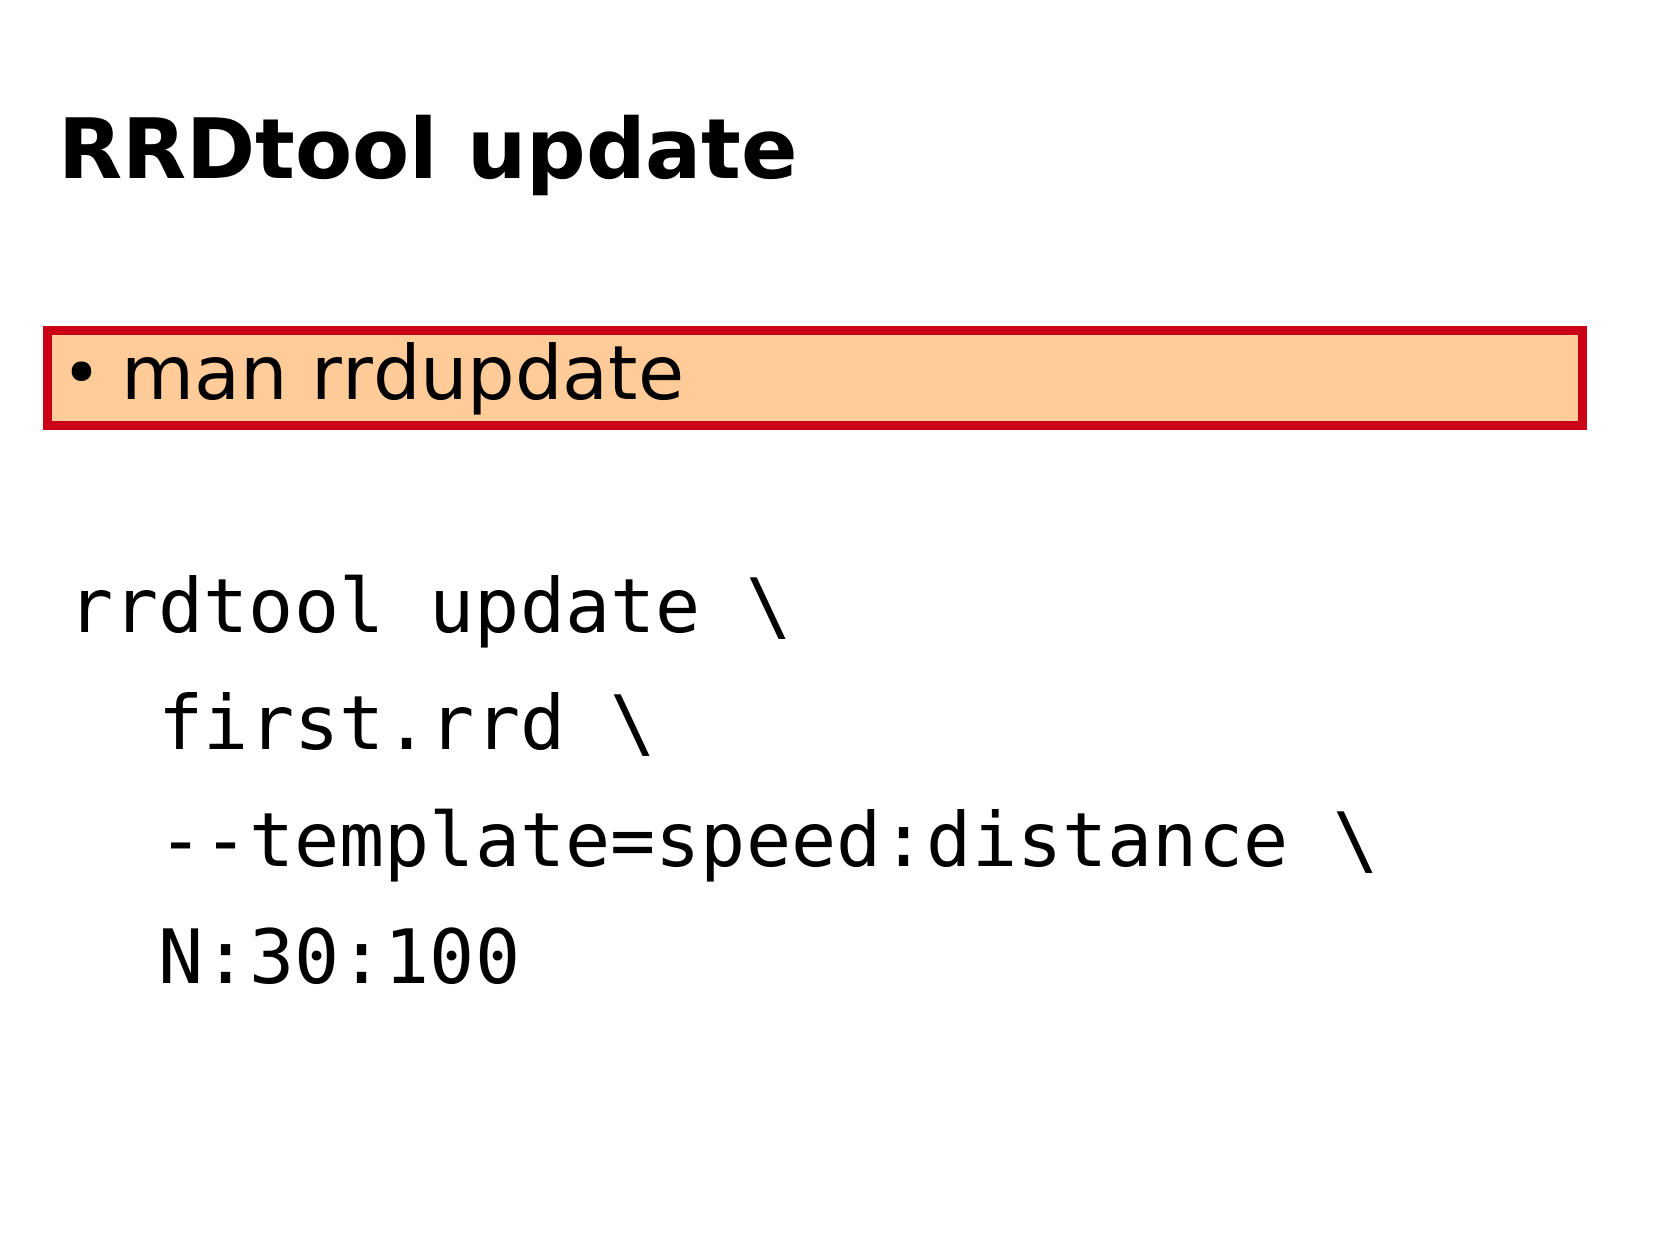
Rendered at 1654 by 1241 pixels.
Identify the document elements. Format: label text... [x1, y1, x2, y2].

list man rrdupdate rrdtool update \ first.rrd \ --template=speed:distance \ N:30:100 [50, 329, 1571, 1099]
text_box [1571, 330, 1583, 426]
title RRDtool update [59, 75, 1607, 225]
